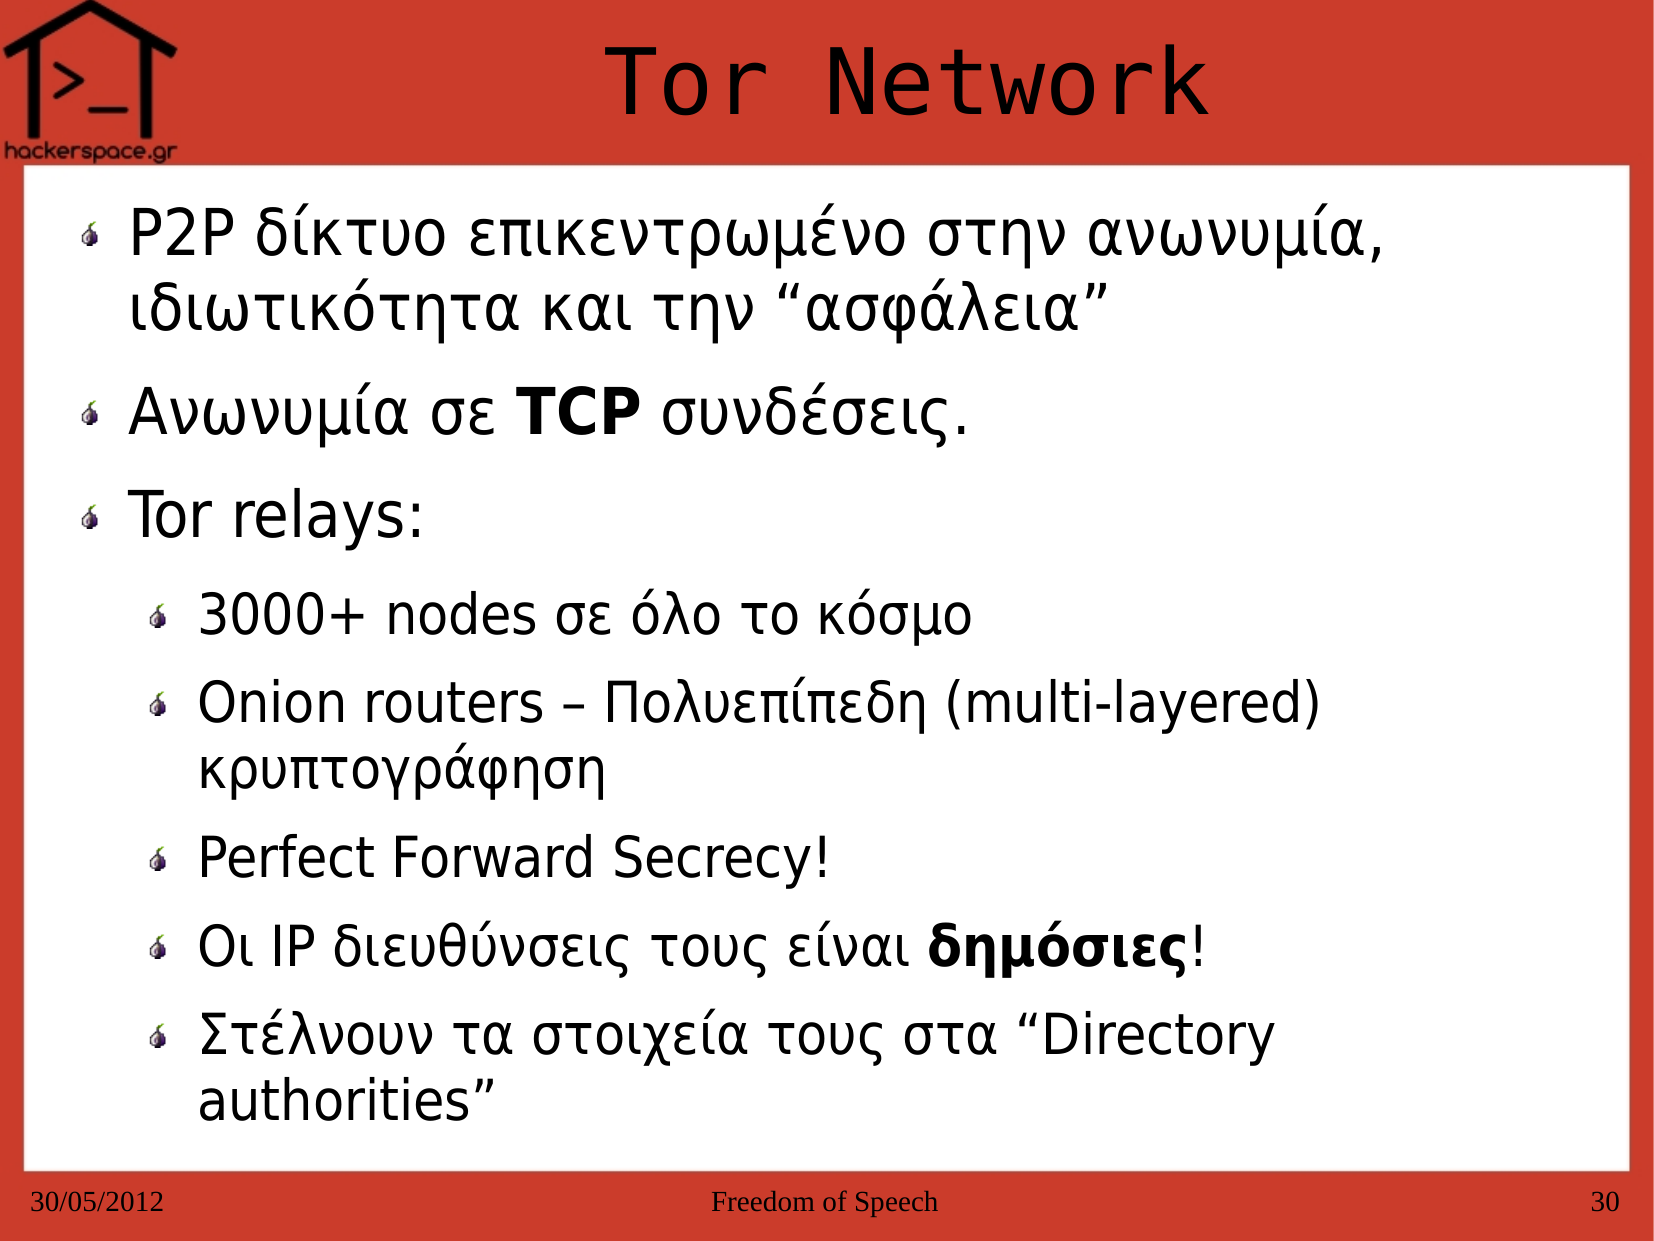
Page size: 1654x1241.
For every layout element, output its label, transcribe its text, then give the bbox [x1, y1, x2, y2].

list P2P δίκτυο επικεντρωμένο στην ανωνυμία, ιδιωτικότητα και την “ασφάλεια” Ανωνυμία σε TCP συνδέσεις. Tor relays: 3000+ nodes σε όλο το κόσμο Onion routers – Πολυεπίπεδη (multi-layered) κρυπτογράφηση Perfect Forward Secrecy! Οι IP διευθύνσεις τους είναι δημόσιες! Στέλνουν τα στοιχεία τους στα “Directory authorities” [60, 195, 1591, 1141]
picture [0, 0, 1654, 1241]
title Tor Network [195, 15, 1621, 151]
